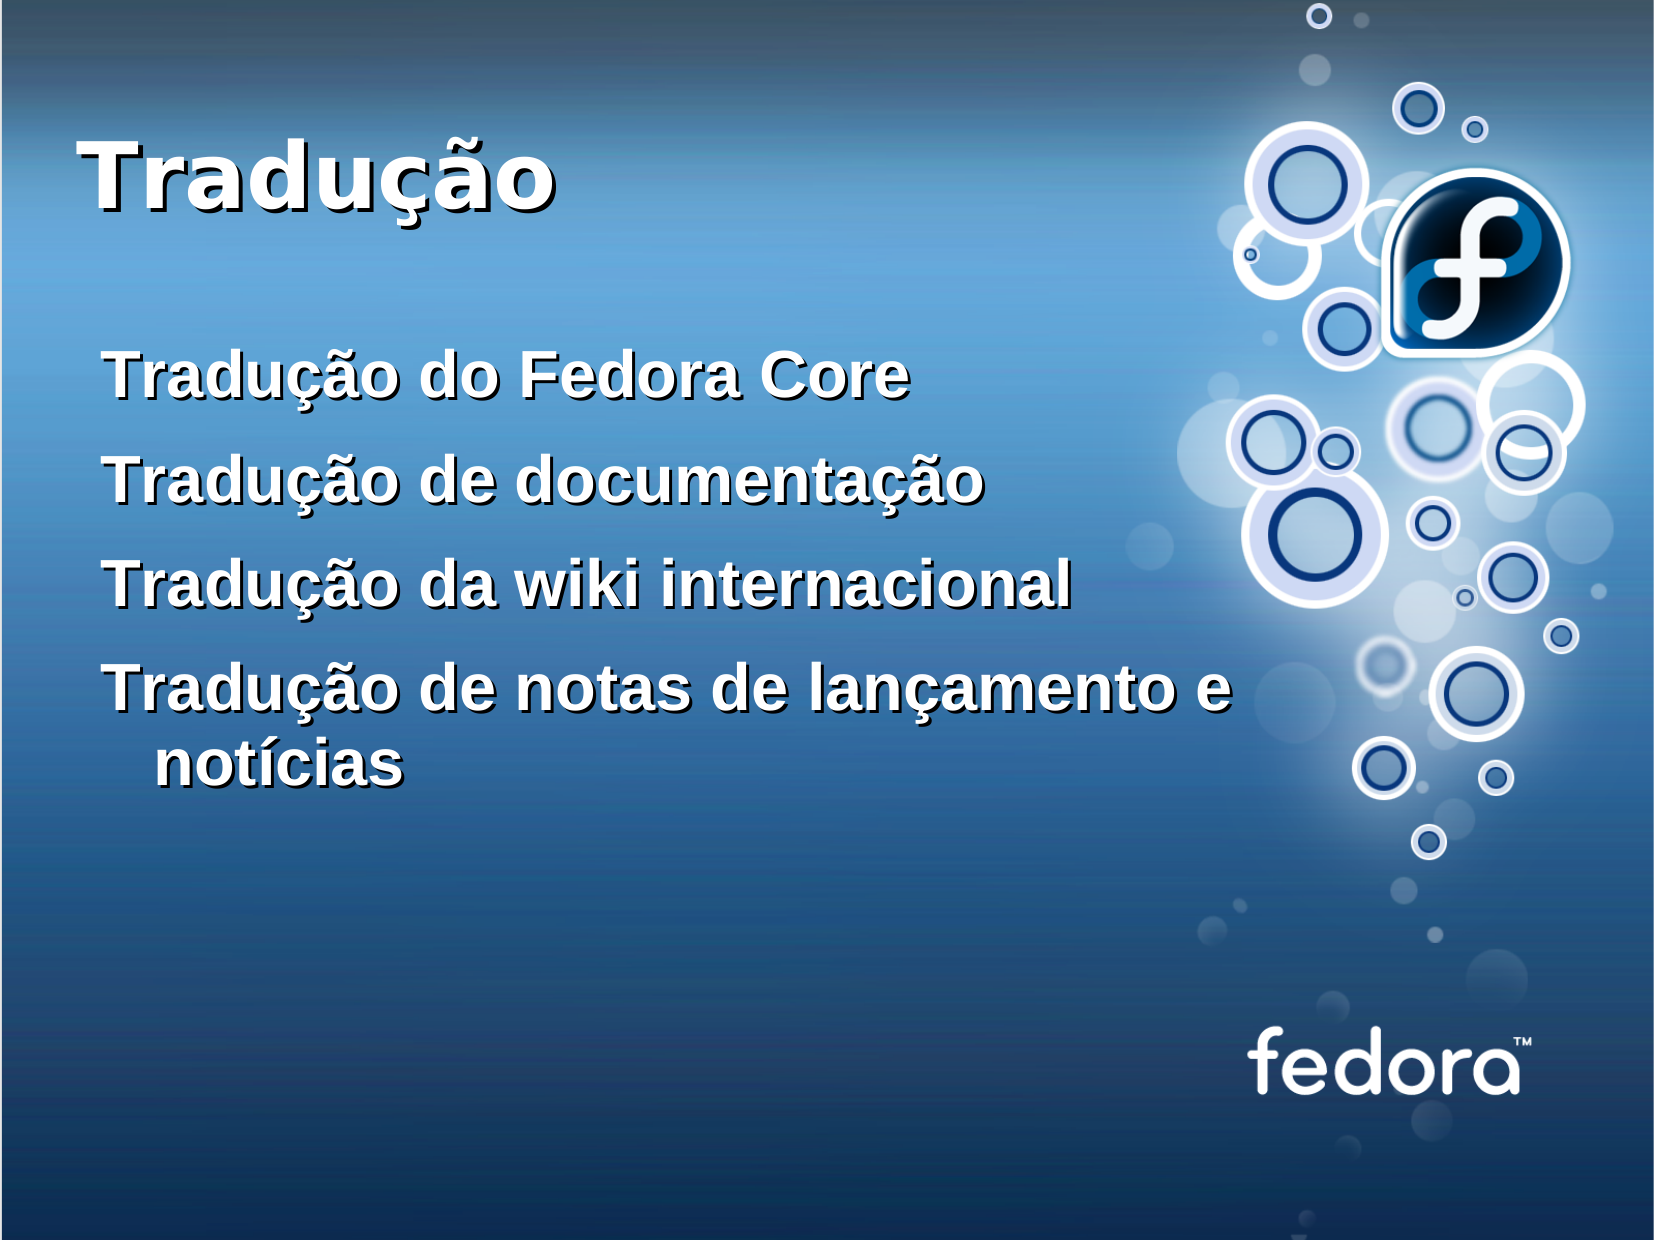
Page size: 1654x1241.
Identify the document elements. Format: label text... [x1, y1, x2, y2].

picture [1, 0, 1654, 1240]
title Tradução [76, 73, 1565, 281]
list Tradução do Fedora Core Tradução de documentação Tradução da wiki internacional Tradução de notas de lançamento e notícias [82, 337, 1388, 1156]
